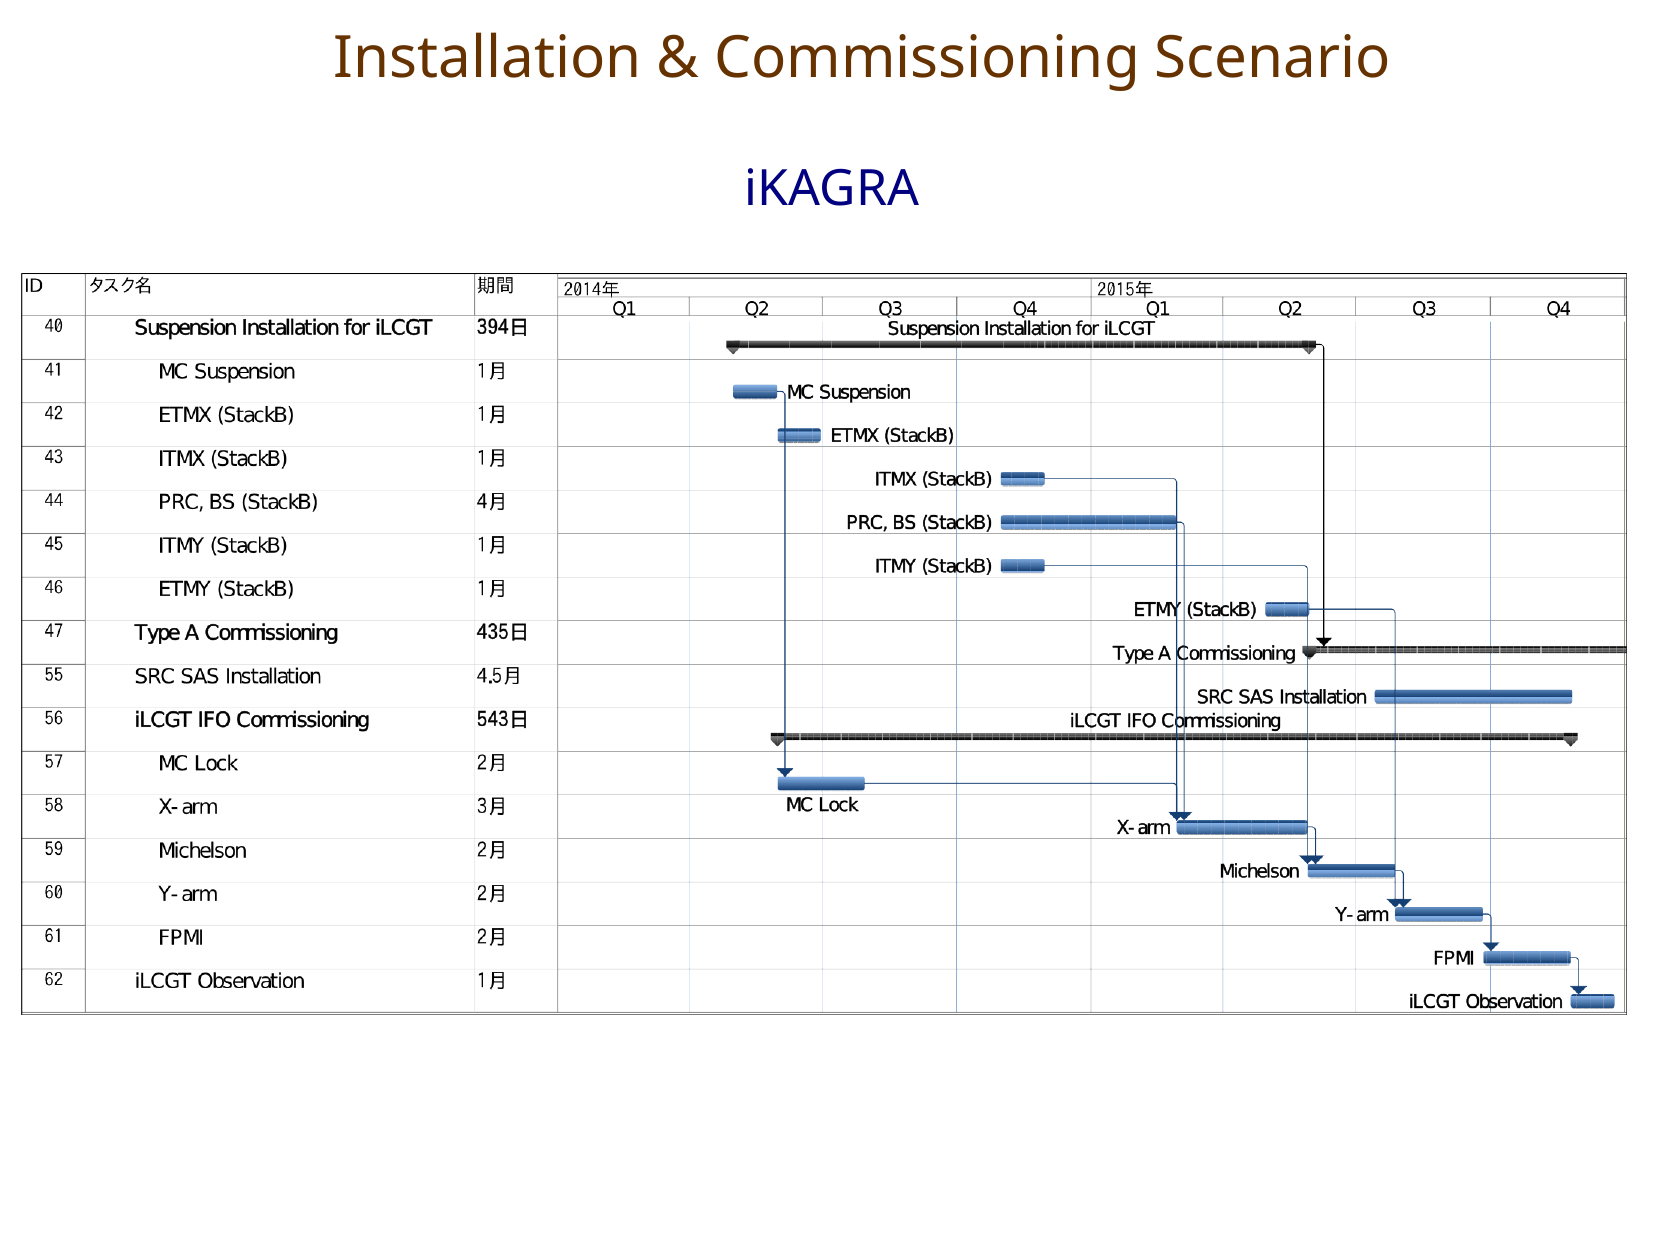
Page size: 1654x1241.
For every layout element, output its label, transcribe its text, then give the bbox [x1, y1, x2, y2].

picture [21, 273, 1627, 1015]
text_box Installation & Commissioning Scenario [319, 8, 1336, 93]
text_box iKAGRA [730, 145, 935, 221]
